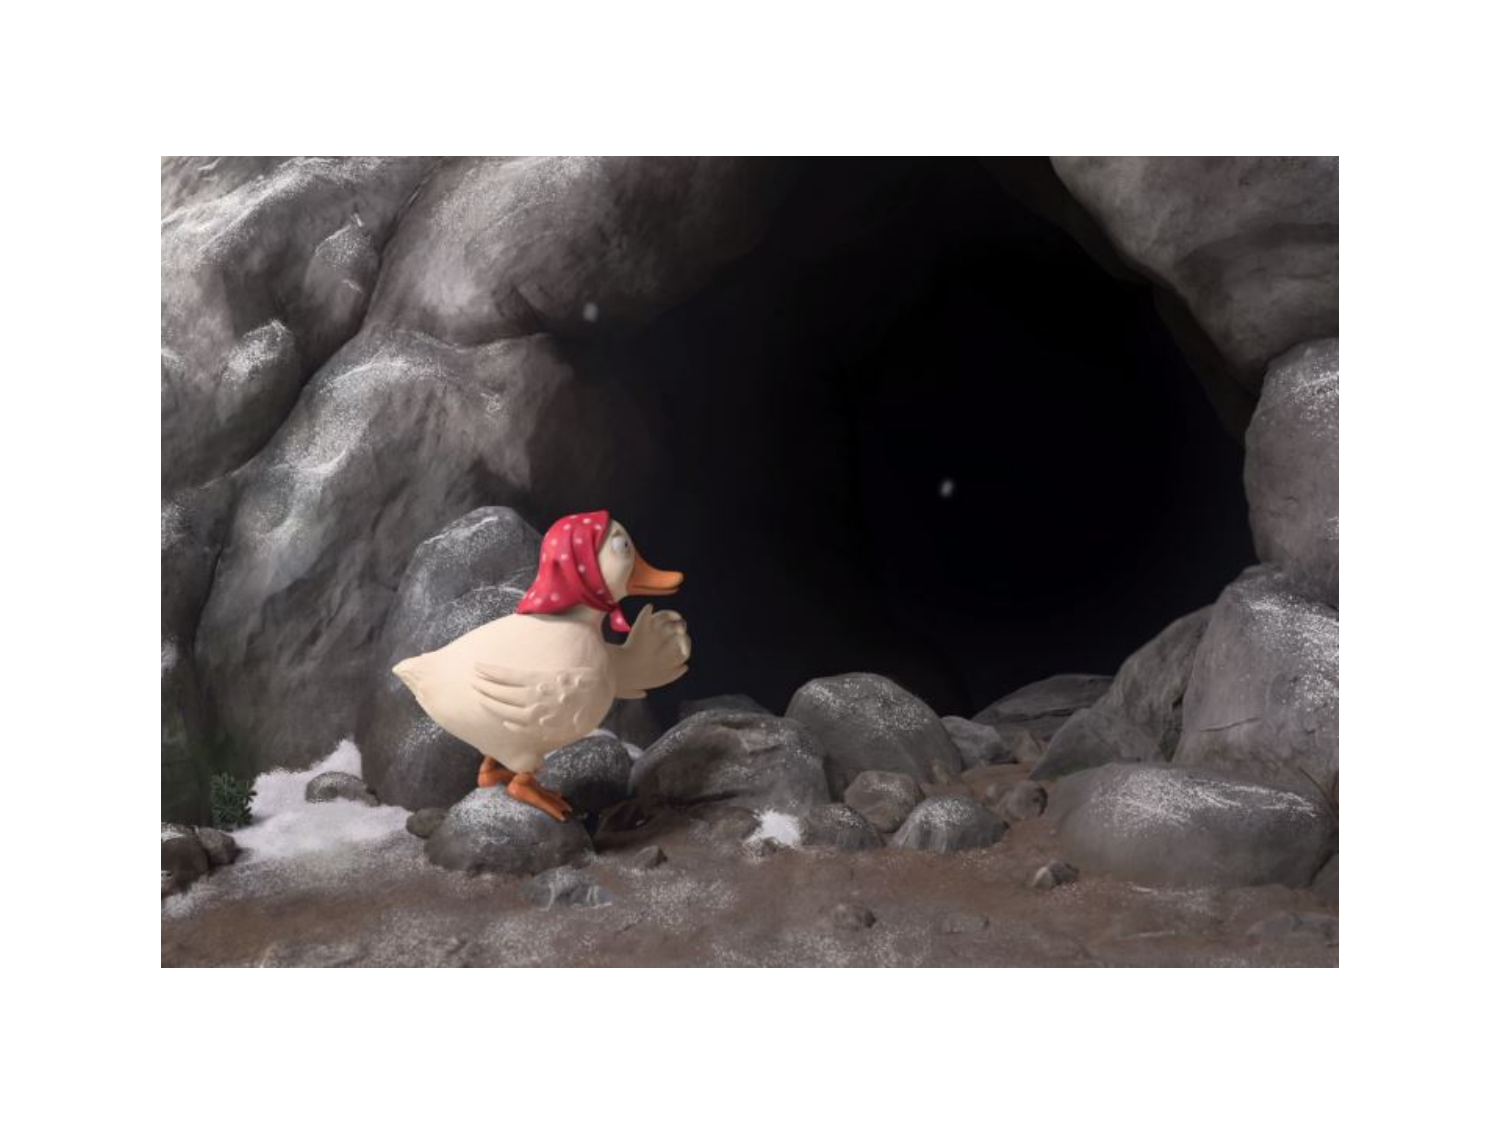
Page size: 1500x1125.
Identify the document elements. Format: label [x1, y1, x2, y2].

picture [161, 156, 1339, 968]
